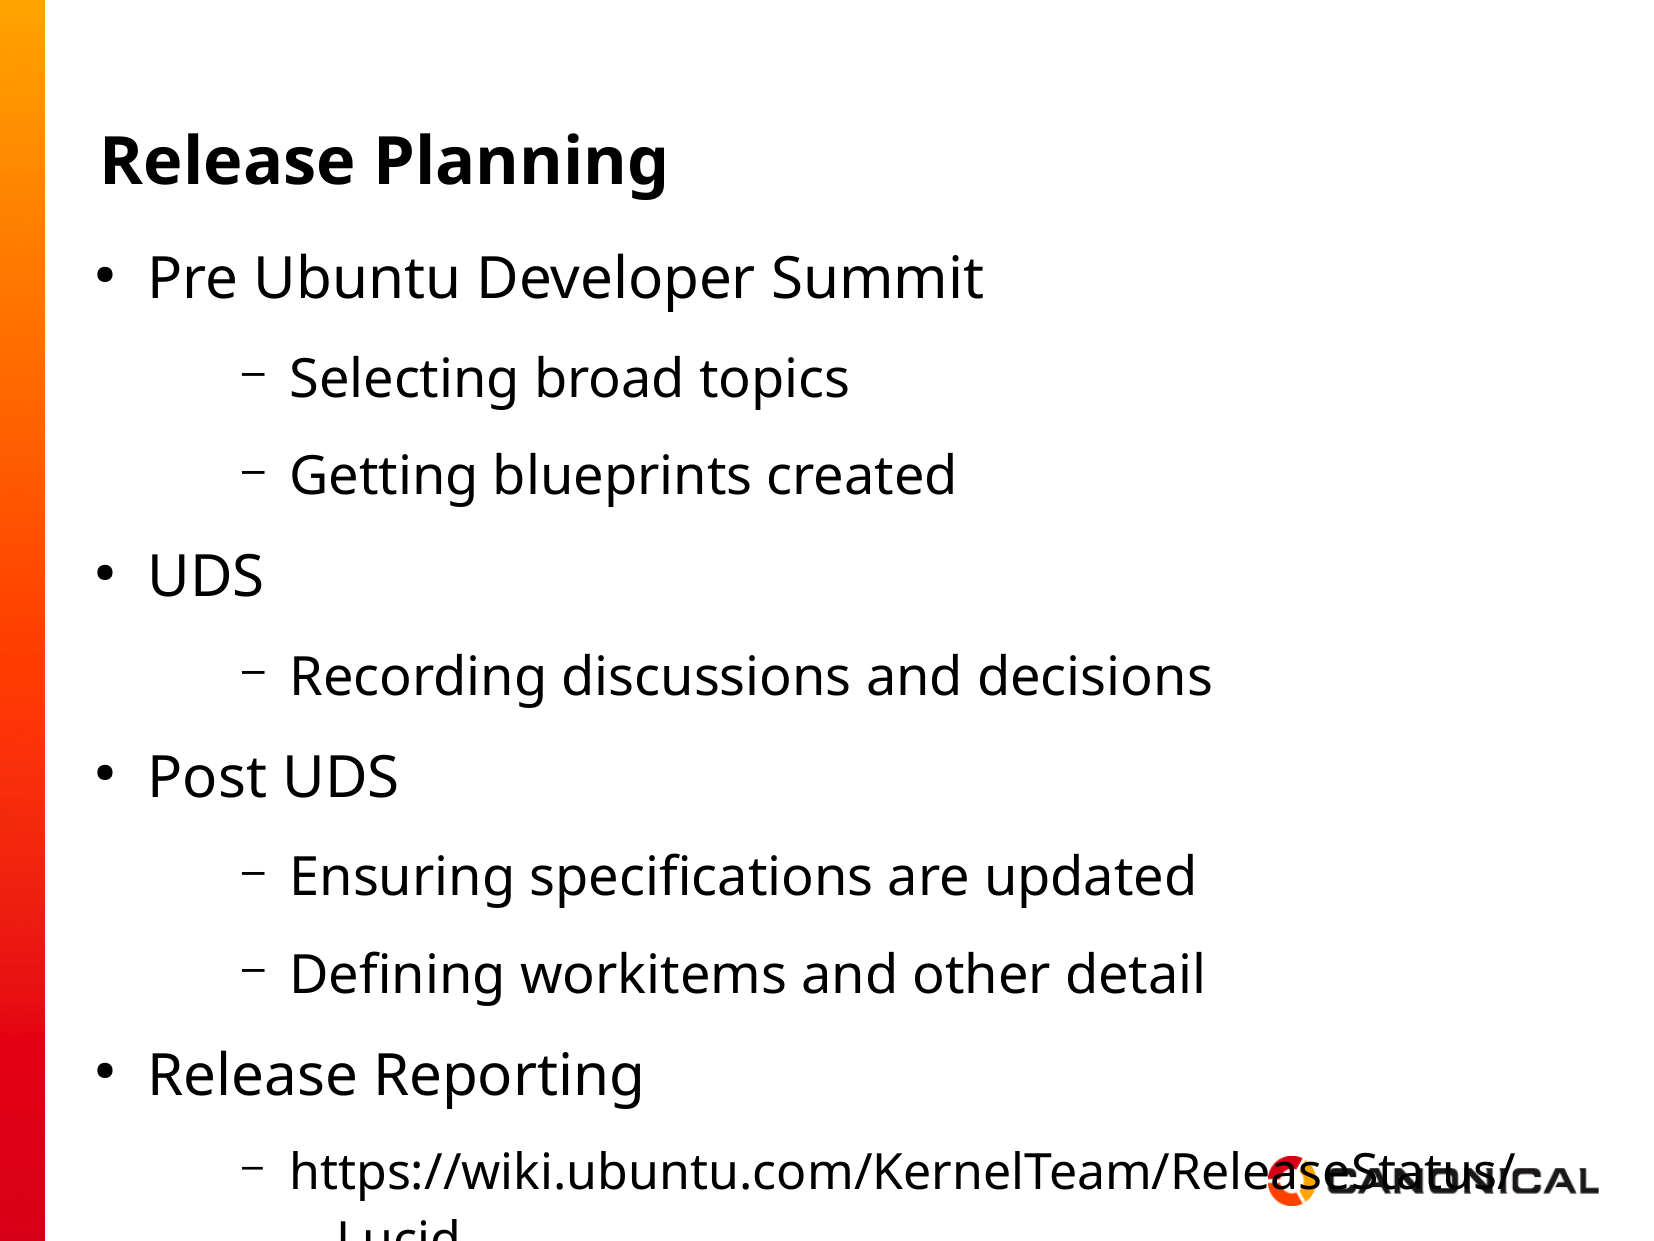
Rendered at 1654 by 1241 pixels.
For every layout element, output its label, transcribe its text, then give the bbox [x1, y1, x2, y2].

picture [1268, 1156, 1599, 1206]
picture [0, 0, 45, 1241]
list Pre Ubuntu Developer Summit Selecting broad topics Getting blueprints created UDS Recording discussions and decisions Post UDS Ensuring specifications are updated Defining workitems and other detail Release Reporting https://wiki.ubuntu.com/KernelTeam/ReleaseStatus/Lucid [76, 236, 1589, 1055]
title Release Planning [82, 62, 1571, 236]
